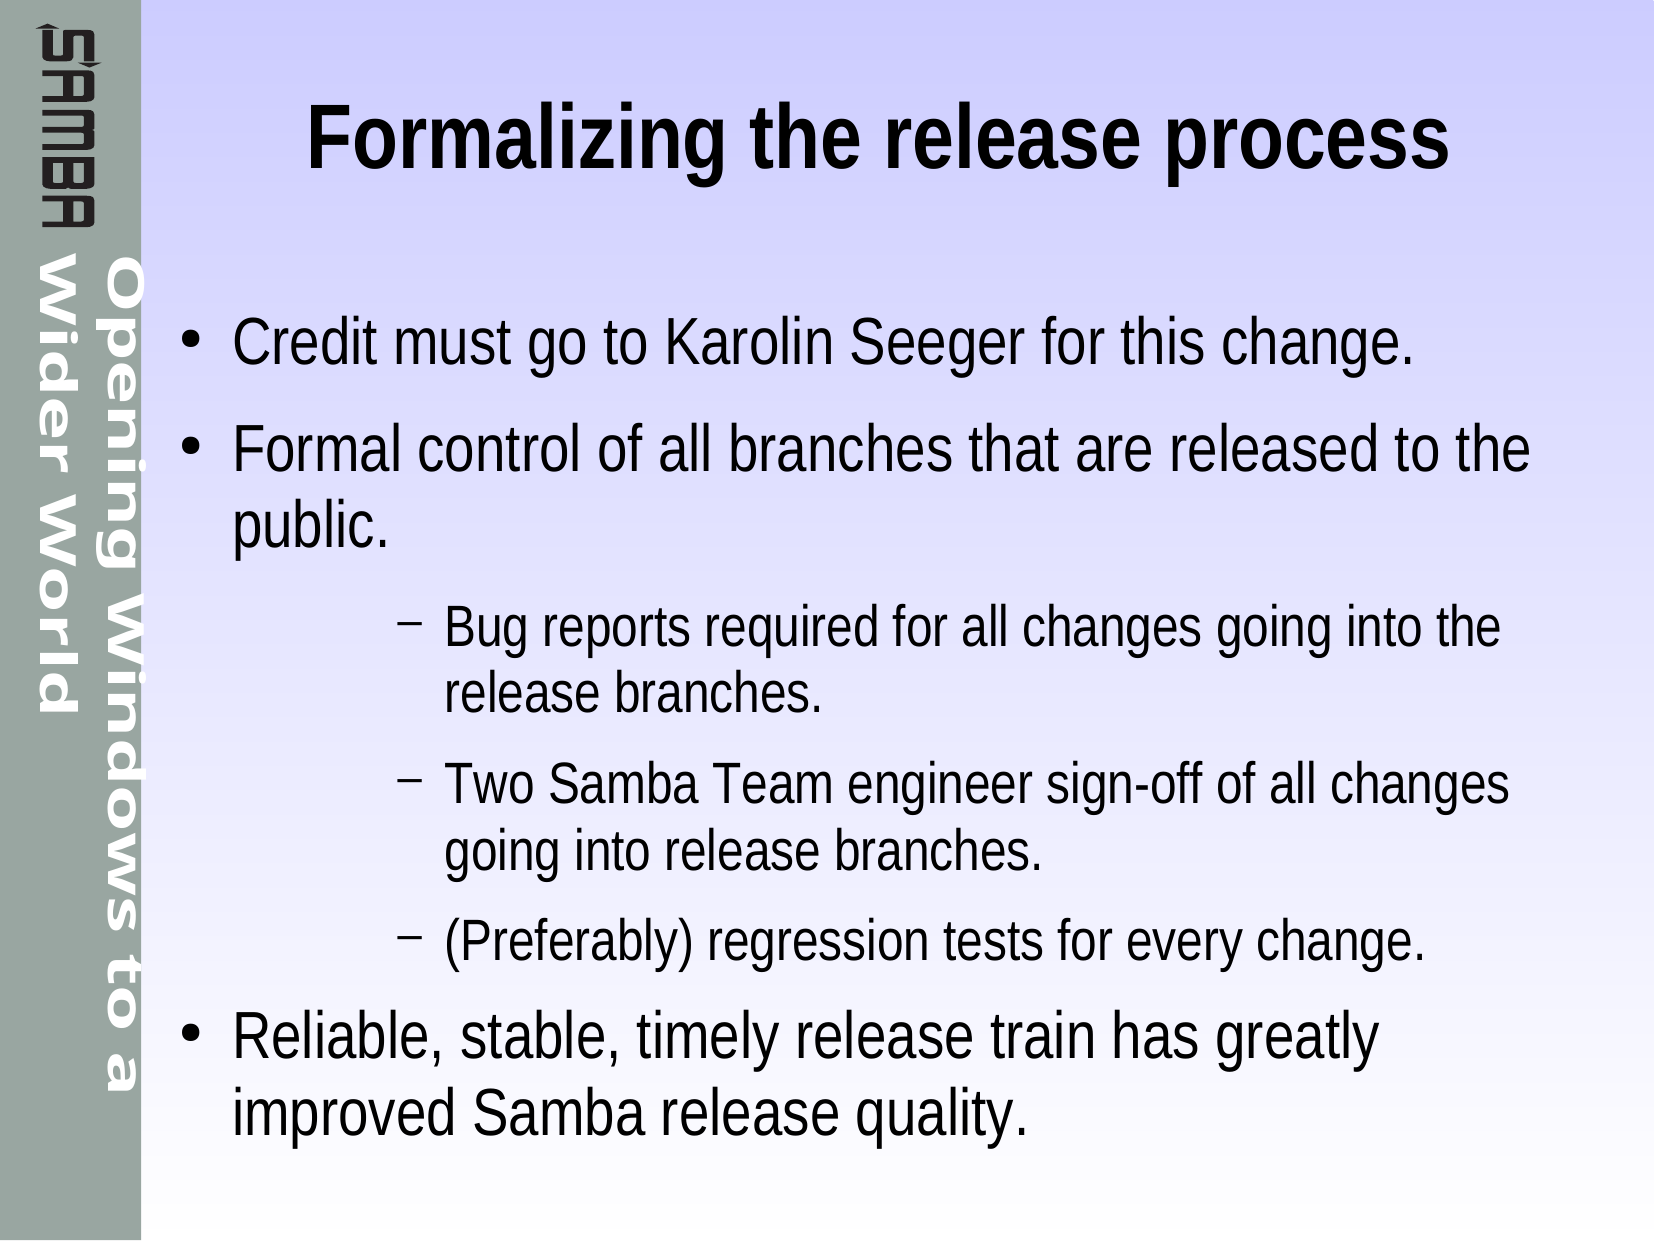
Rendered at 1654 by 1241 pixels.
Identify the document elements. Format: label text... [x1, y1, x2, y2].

title Formalizing the release process [173, 31, 1586, 239]
list Credit must go to Karolin Seeger for this change. Formal control of all branches that are released to the public. Bug reports required for all changes going into the release branches. Two Samba Team engineer sign-off of all changes going into release branches. (Preferably) regression tests for every change. Reliable, stable, timely release train has greatly improved Samba release quality. [161, 302, 1574, 1211]
